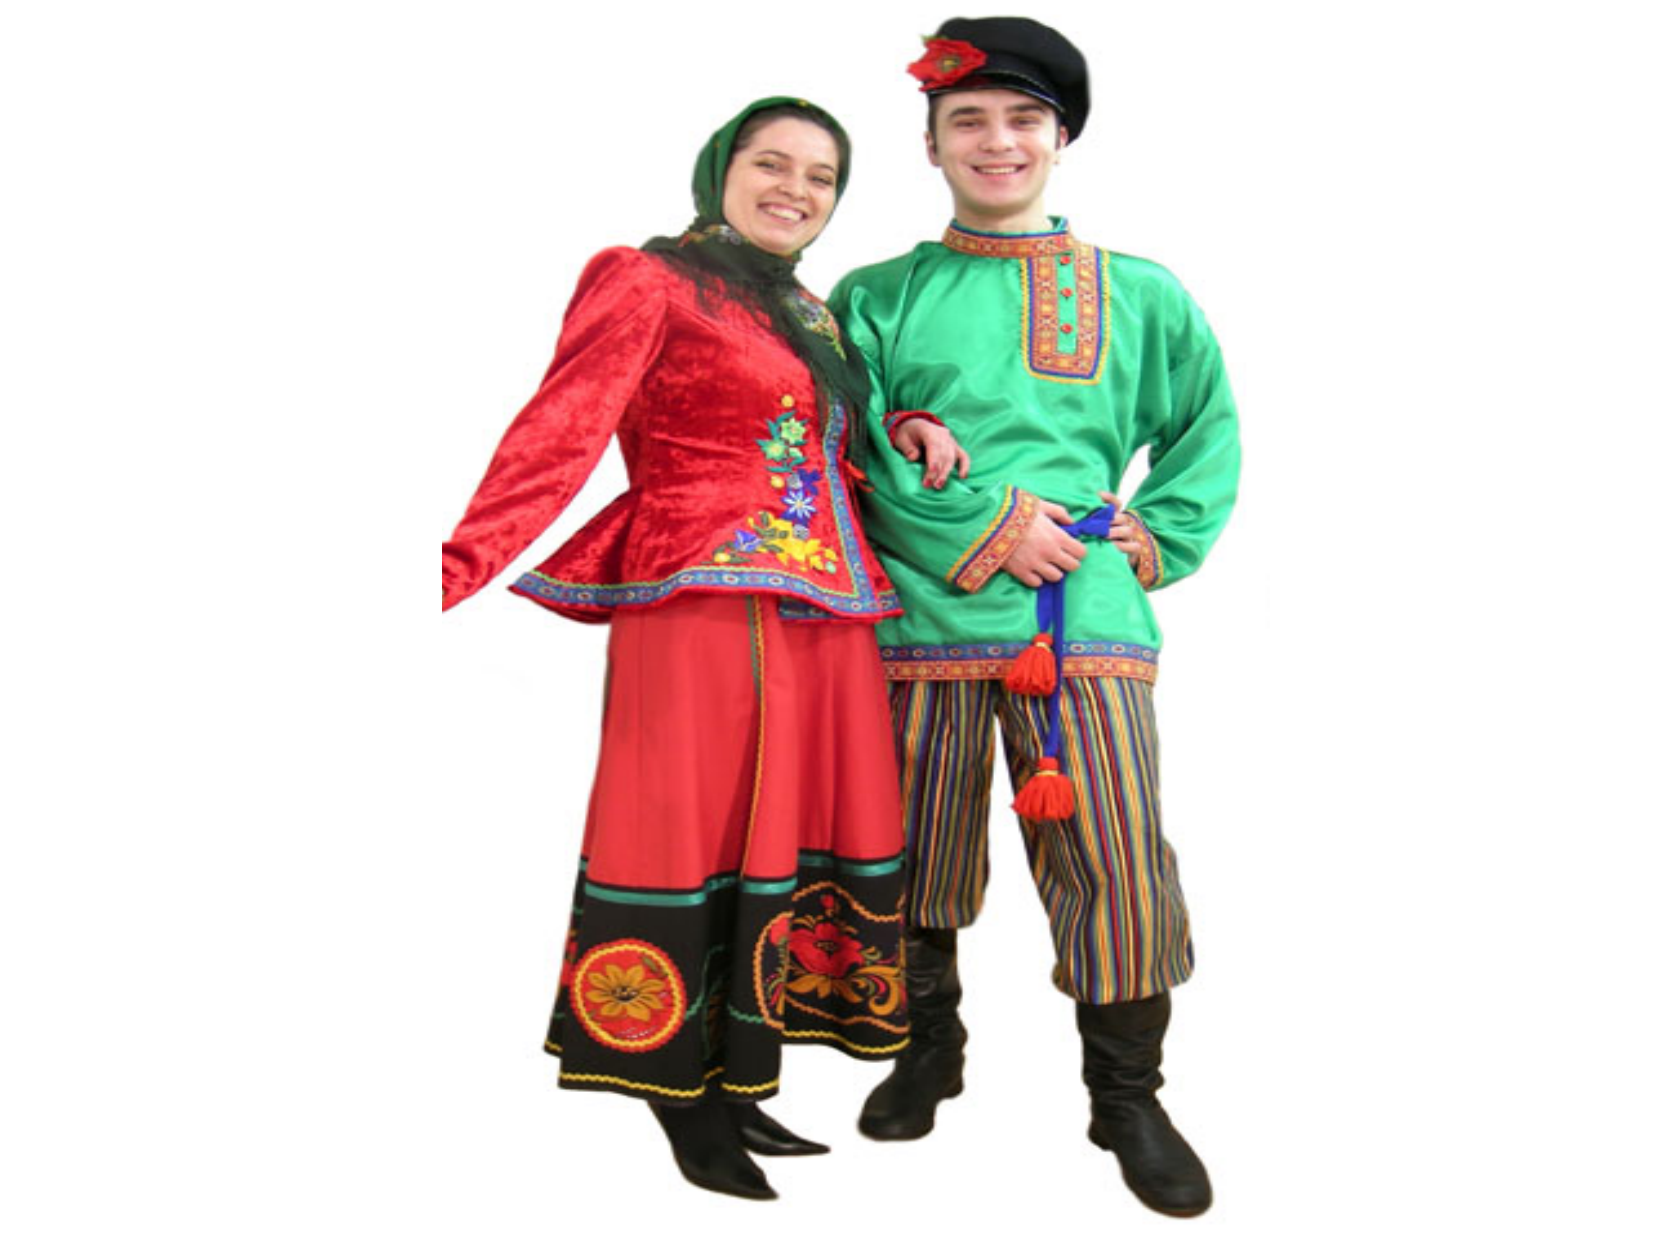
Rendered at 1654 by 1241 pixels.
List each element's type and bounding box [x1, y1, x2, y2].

picture [442, 0, 1270, 1241]
